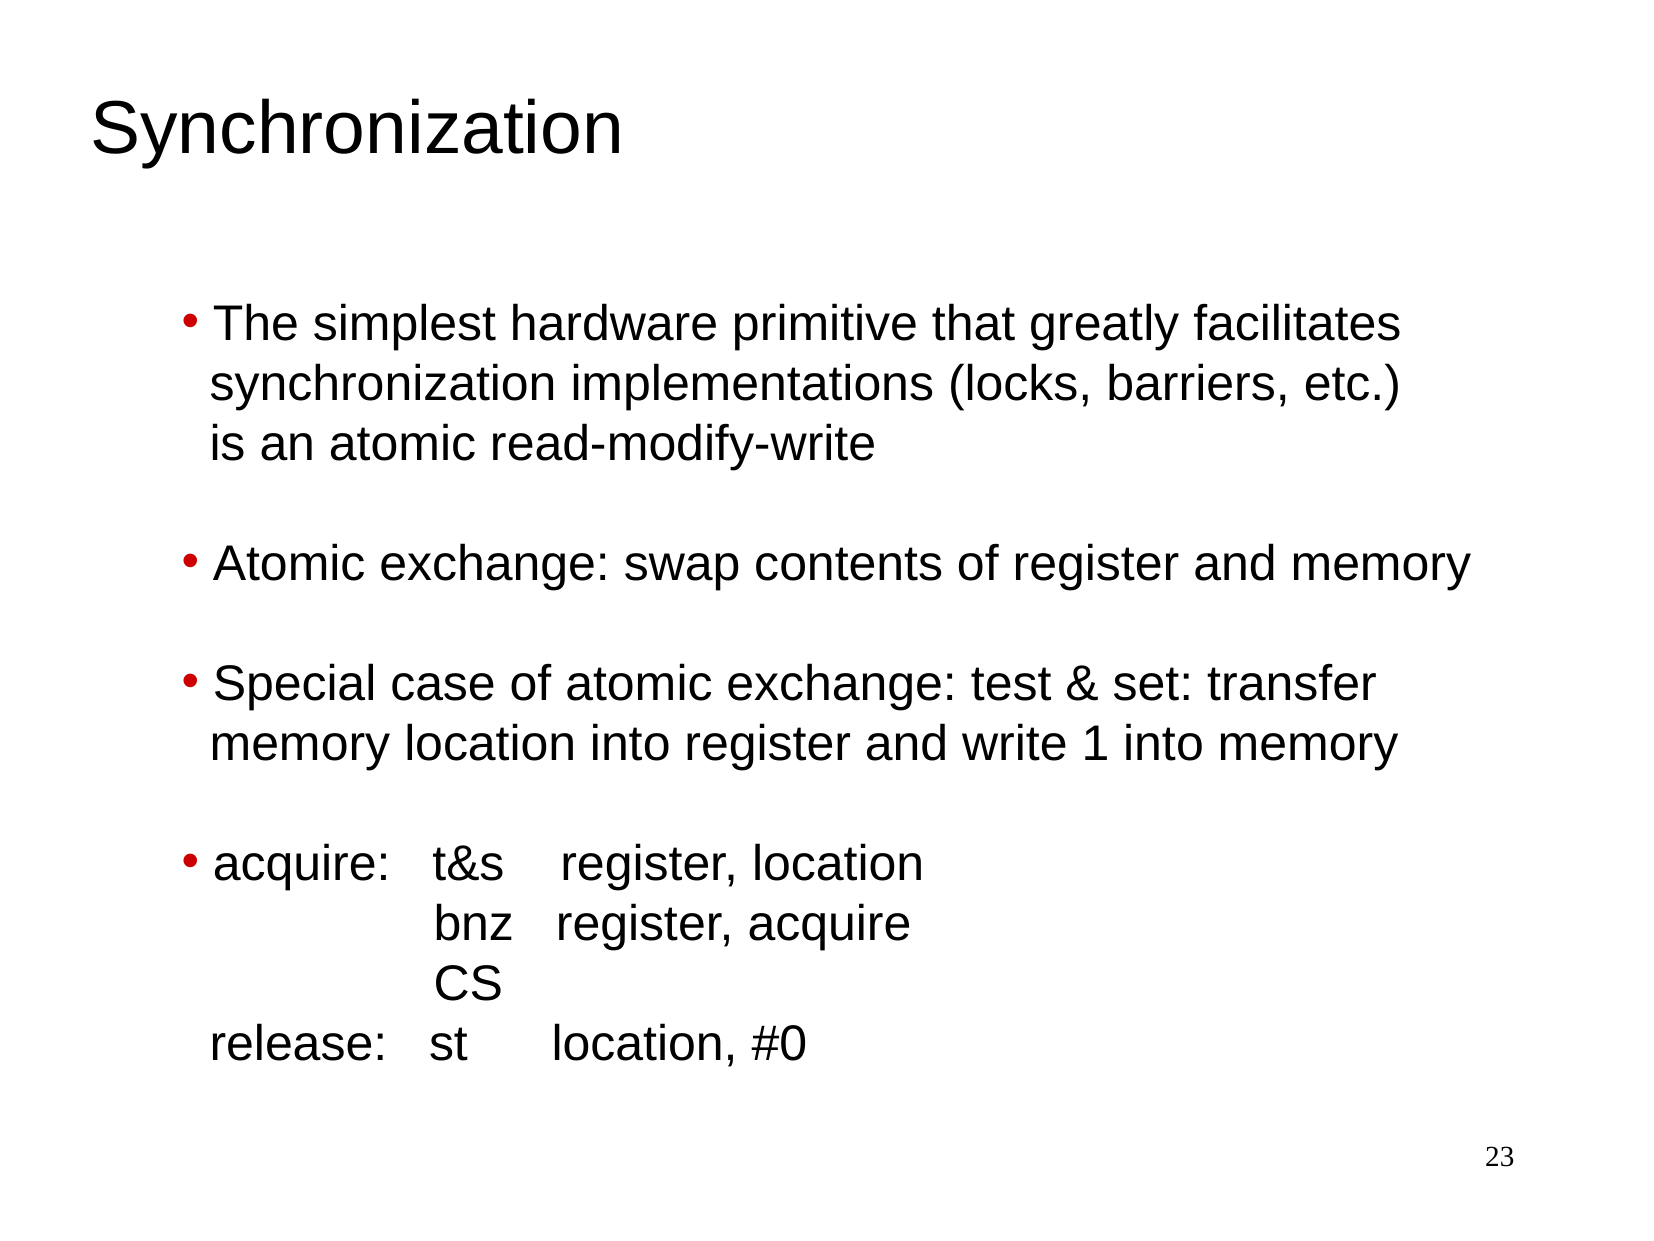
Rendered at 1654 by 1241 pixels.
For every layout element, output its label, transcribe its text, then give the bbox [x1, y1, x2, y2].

text_box The simplest hardware primitive that greatly facilitates synchronization implementations (locks, barriers, etc.) is an atomic read-modify-write Atomic exchange: swap contents of register and memory Special case of atomic exchange: test & set: transfer memory location into register and write 1 into memory acquire: t&s register, location bnz register, acquire CS release: st location, #0 [166, 282, 1488, 1079]
text_box <number> [1184, 1129, 1530, 1213]
text_box Synchronization [75, 71, 640, 177]
